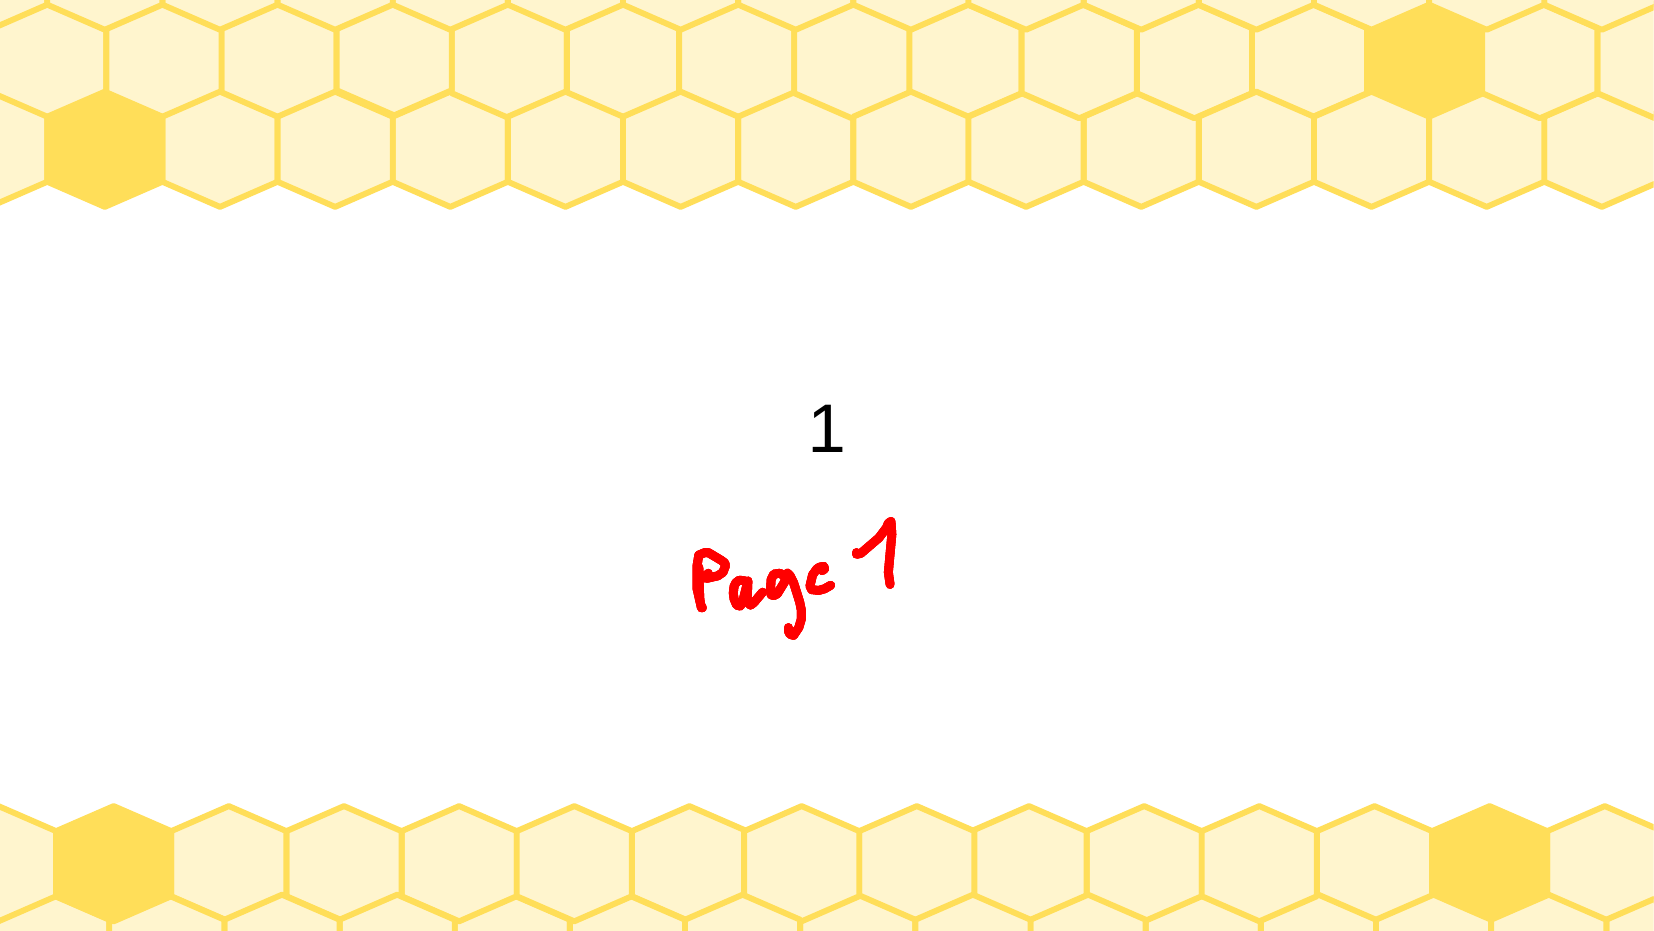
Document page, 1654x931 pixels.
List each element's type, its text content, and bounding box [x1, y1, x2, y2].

title 1 [88, 324, 1565, 532]
